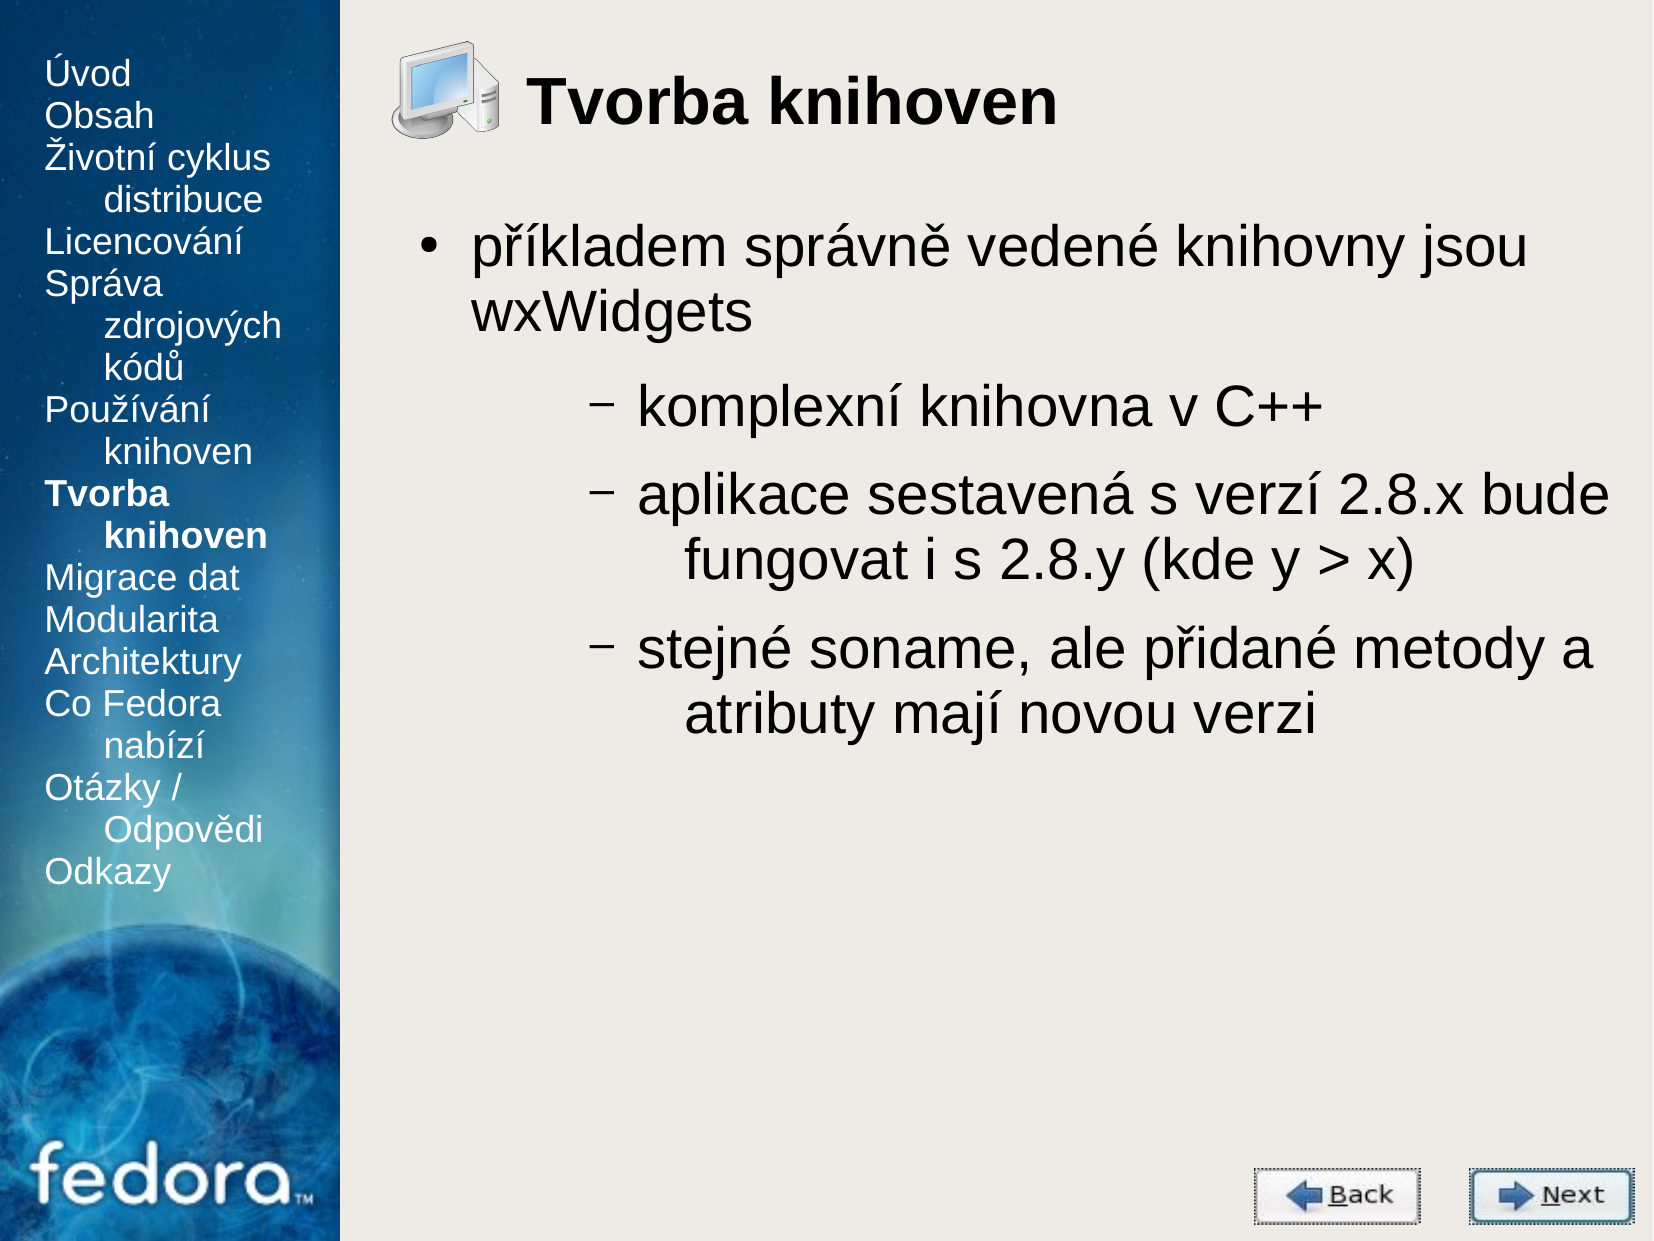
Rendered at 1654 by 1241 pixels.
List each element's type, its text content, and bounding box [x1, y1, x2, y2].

text_box Úvod Obsah Životní cyklus distribuce Licencování Správa zdrojových kódů Používání knihoven Tvorba knihoven Migrace dat Modularita Architektury Co Fedora nabízí Otázky / Odpovědi Odkazy [29, 45, 327, 901]
text_box Tvorba knihoven [511, 56, 1571, 147]
picture [0, 0, 1654, 1241]
list příkladem správně vedené knihovny jsou wxWidgets komplexní knihovna v C++ aplikace sestavená s verzí 2.8.x bude fungovat i s 2.8.y (kde y > x) stejné soname, ale přidané metody a atributy mají novou verzi [400, 213, 1617, 1149]
